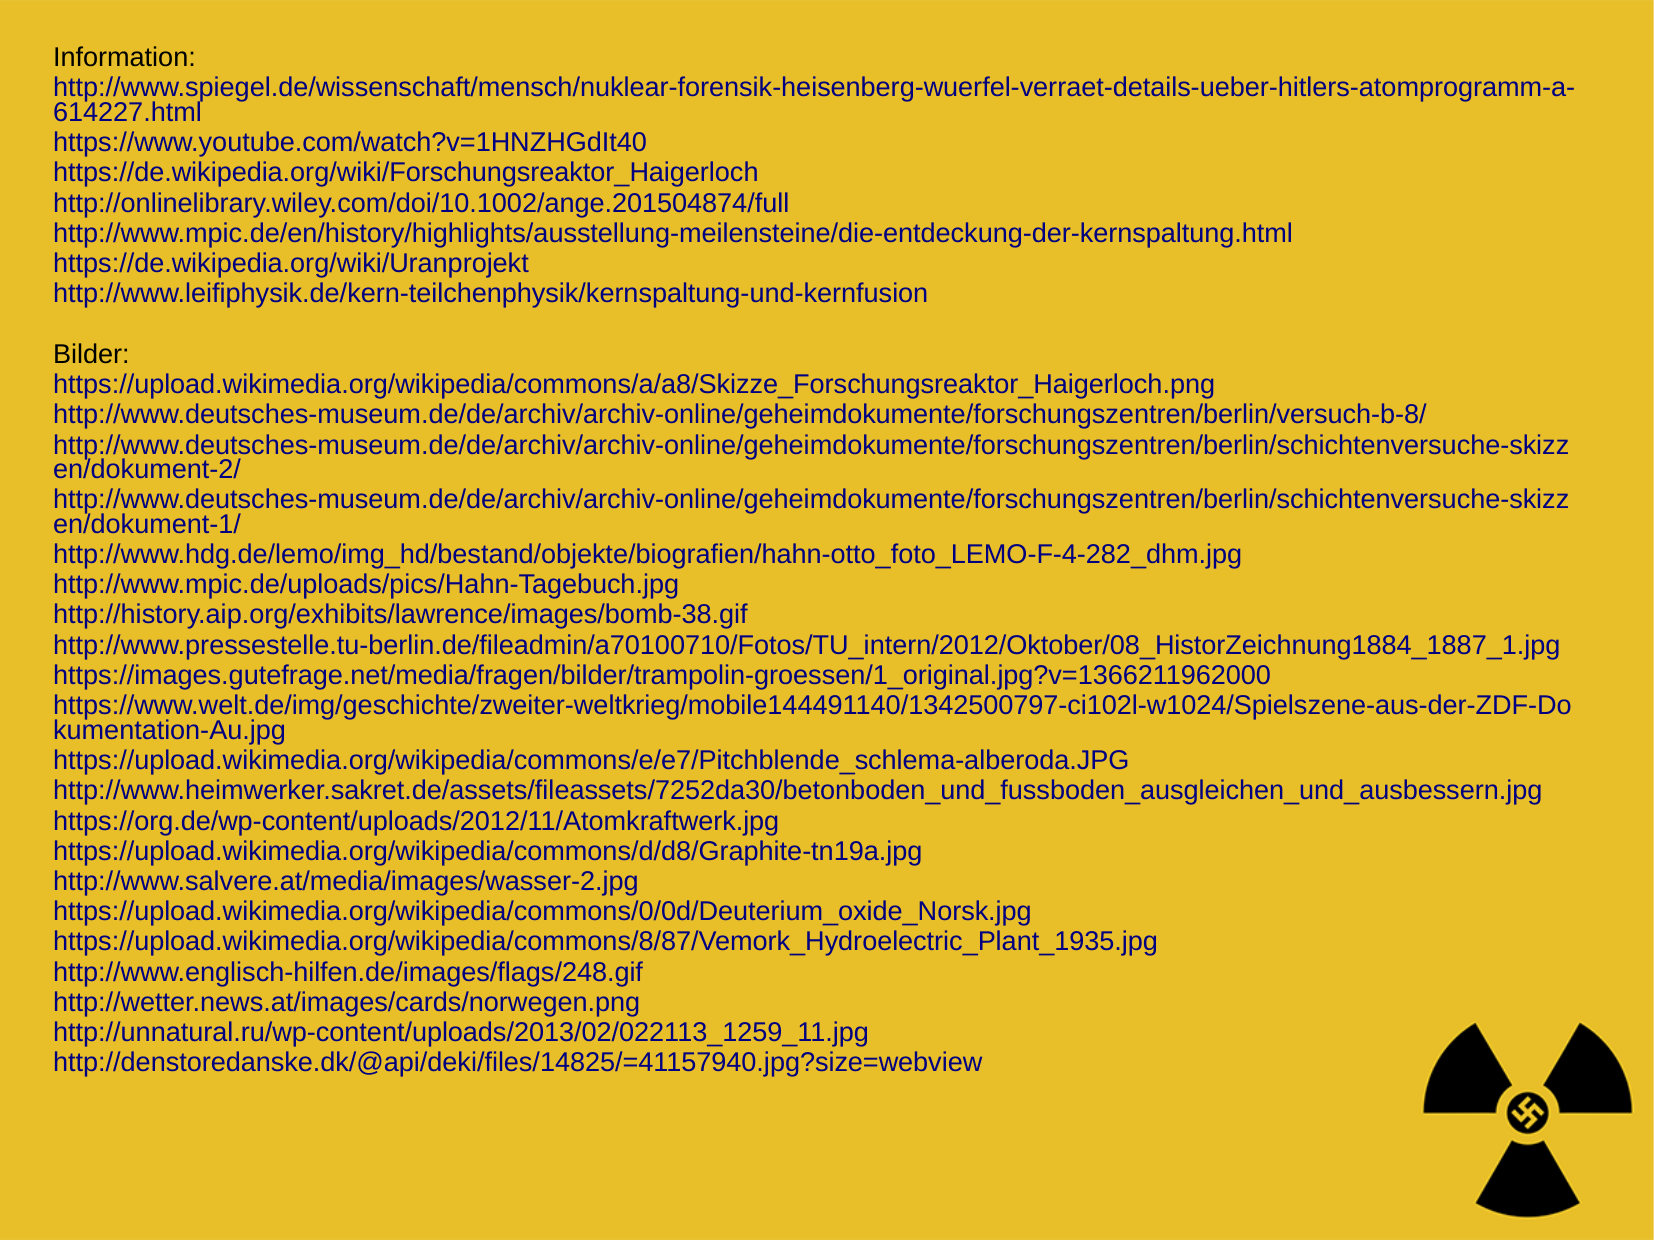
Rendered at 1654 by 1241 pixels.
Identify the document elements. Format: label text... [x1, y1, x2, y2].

list Information: http://www.spiegel.de/wissenschaft/mensch/nuklear-forensik-heisenberg-wuerfel-verraet-details-ueber-hitlers-atomprogramm-a-614227.html https://www.youtube.com/watch?v=1HNZHGdIt40 https://de.wikipedia.org/wiki/Forschungsreaktor_Haigerloch http://onlinelibrary.wiley.com/doi/10.1002/ange.201504874/full http://www.mpic.de/en/history/highlights/ausstellung-meilensteine/die-entdeckung-der-kernspaltung.html https://de.wikipedia.org/wiki/Uranprojekt http://www.leifiphysik.de/kern-teilchenphysik/kernspaltung-und-kernfusion Bilder: https://upload.wikimedia.org/wikipedia/commons/a/a8/Skizze_Forschungsreaktor_Haigerloch.png http://www.deutsches-museum.de/de/archiv/archiv-online/geheimdokumente/forschungszentren/berlin/versuch-b-8/ http://www.deutsches-museum.de/de/archiv/archiv-online/geheimdokumente/forschungszentren/berlin/schichtenversuche-skizzen/dokument-2/ http://www.deutsches-museum.de/de/archiv/archiv-online/geheimdokumente/forschungszentren/berlin/schichtenversuche-skizzen/dokument-1/ http://www.hdg.de/lemo/img_hd/bestand/objekte/biografien/hahn-otto_foto_LEMO-F-4-282_dhm.jpg http://www.mpic.de/uploads/pics/Hahn-Tagebuch.jpg http://history.aip.org/exhibits/lawrence/images/bomb-38.gif http://www.pressestelle.tu-berlin.de/fileadmin/a70100710/Fotos/TU_intern/2012/Oktober/08_HistorZeichnung1884_1887_1.jpg https://images.gutefrage.net/media/fragen/bilder/trampolin-groessen/1_original.jpg?v=1366211962000 https://www.welt.de/img/geschichte/zweiter-weltkrieg/mobile144491140/1342500797-ci102l-w1024/Spielszene-aus-der-ZDF-Dokumentation-Au.jpg https://upload.wikimedia.org/wikipedia/commons/e/e7/Pitchblende_schlema-alberoda.JPG http://www.heimwerker.sakret.de/assets/fileassets/7252da30/betonboden_und_fussboden_ausgleichen_und_ausbessern.jpg https://org.de/wp-content/uploads/2012/11/Atomkraftwerk.jpg https://upload.wikimedia.org/wikipedia/commons/d/d8/Graphite-tn19a.jpg http://www.salvere.at/media/images/wasser-2.jpg https://upload.wikimedia.org/wikipedia/commons/0/0d/Deuterium_oxide_Norsk.jpg https://upload.wikimedia.org/wikipedia/commons/8/87/Vemork_Hydroelectric_Plant_1935.jpg http://www.englisch-hilfen.de/images/flags/248.gif http://wetter.news.at/images/cards/norwegen.png http://unnatural.ru/wp-content/uploads/2013/02/022113_1259_11.jpg http://denstoredanske.dk/@api/deki/files/14825/=41157940.jpg?size=webview [53, 42, 1577, 1107]
picture [0, 0, 1654, 1240]
